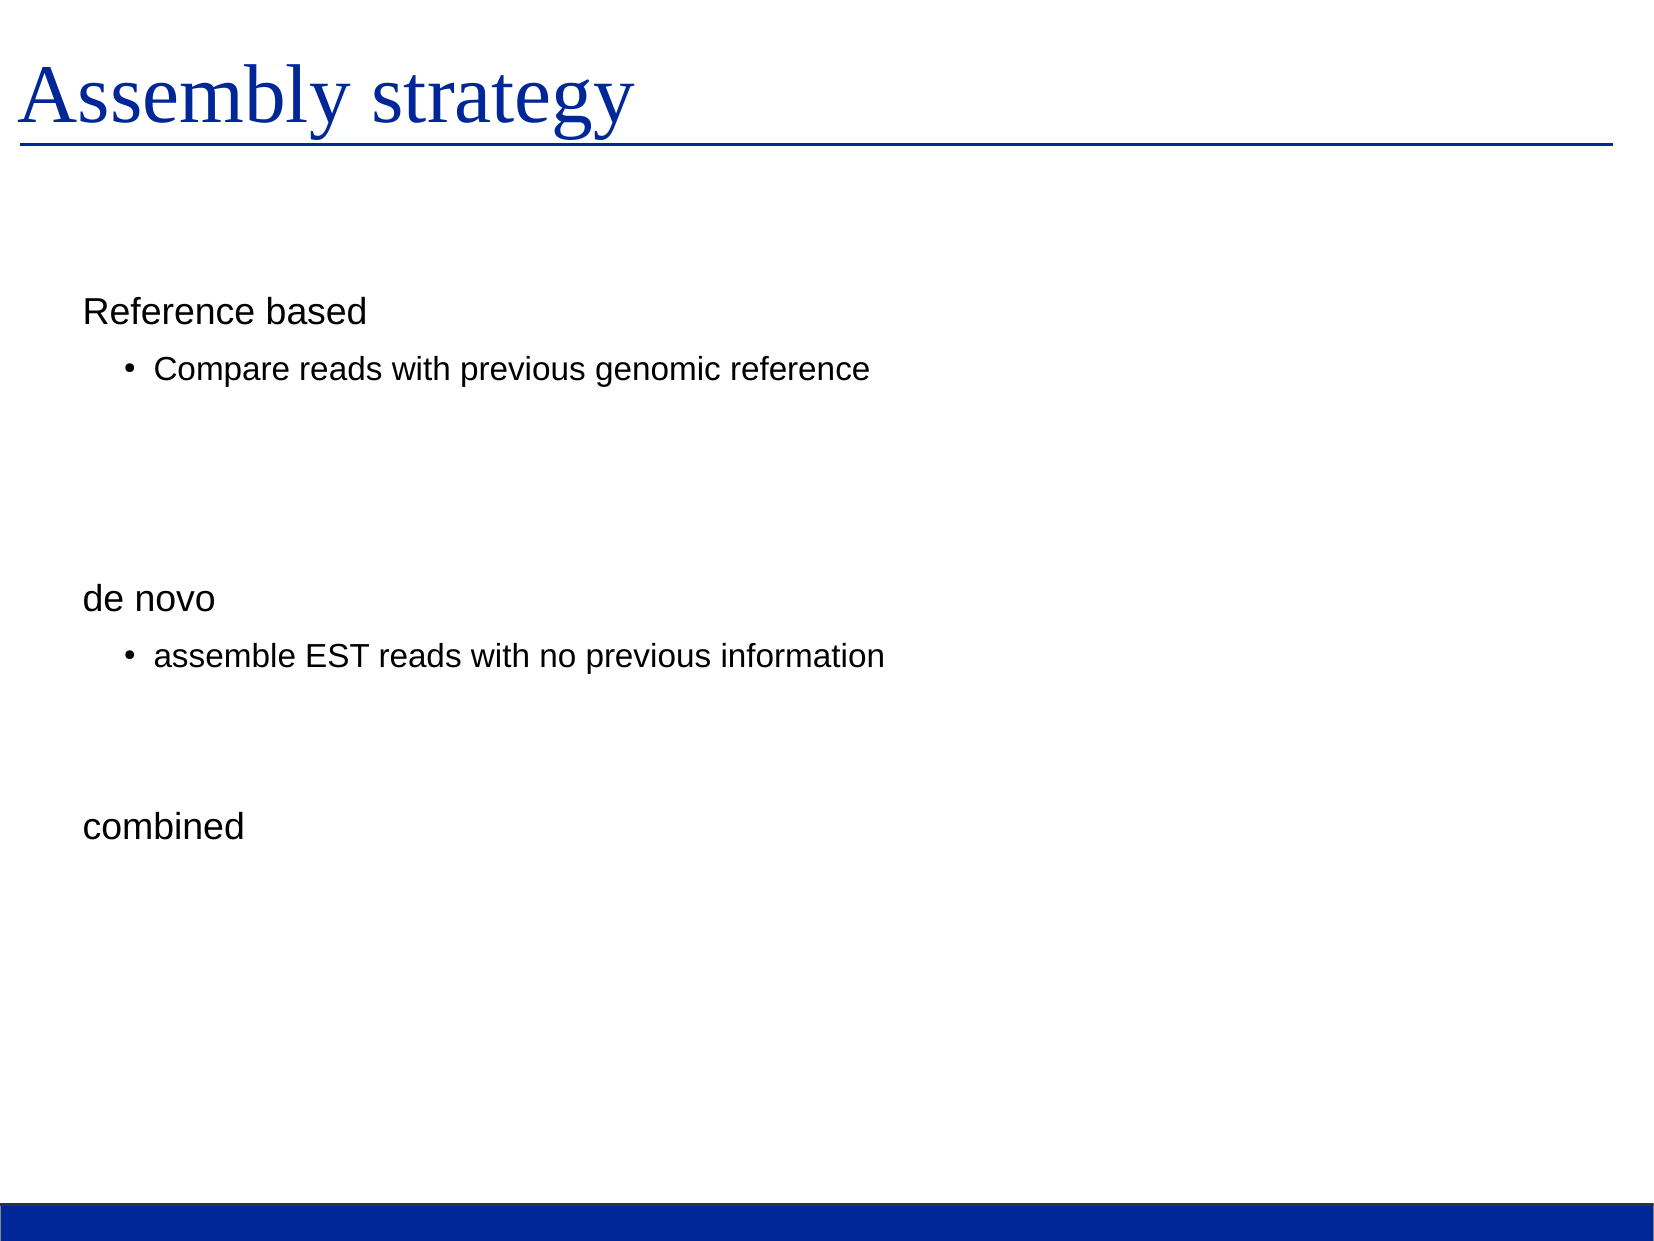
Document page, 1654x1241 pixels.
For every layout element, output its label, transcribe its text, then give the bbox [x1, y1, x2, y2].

title Assembly strategy [17, 0, 1589, 198]
list Reference based Compare reads with previous genomic reference de novo assemble EST reads with no previous information combined [82, 290, 1571, 1109]
